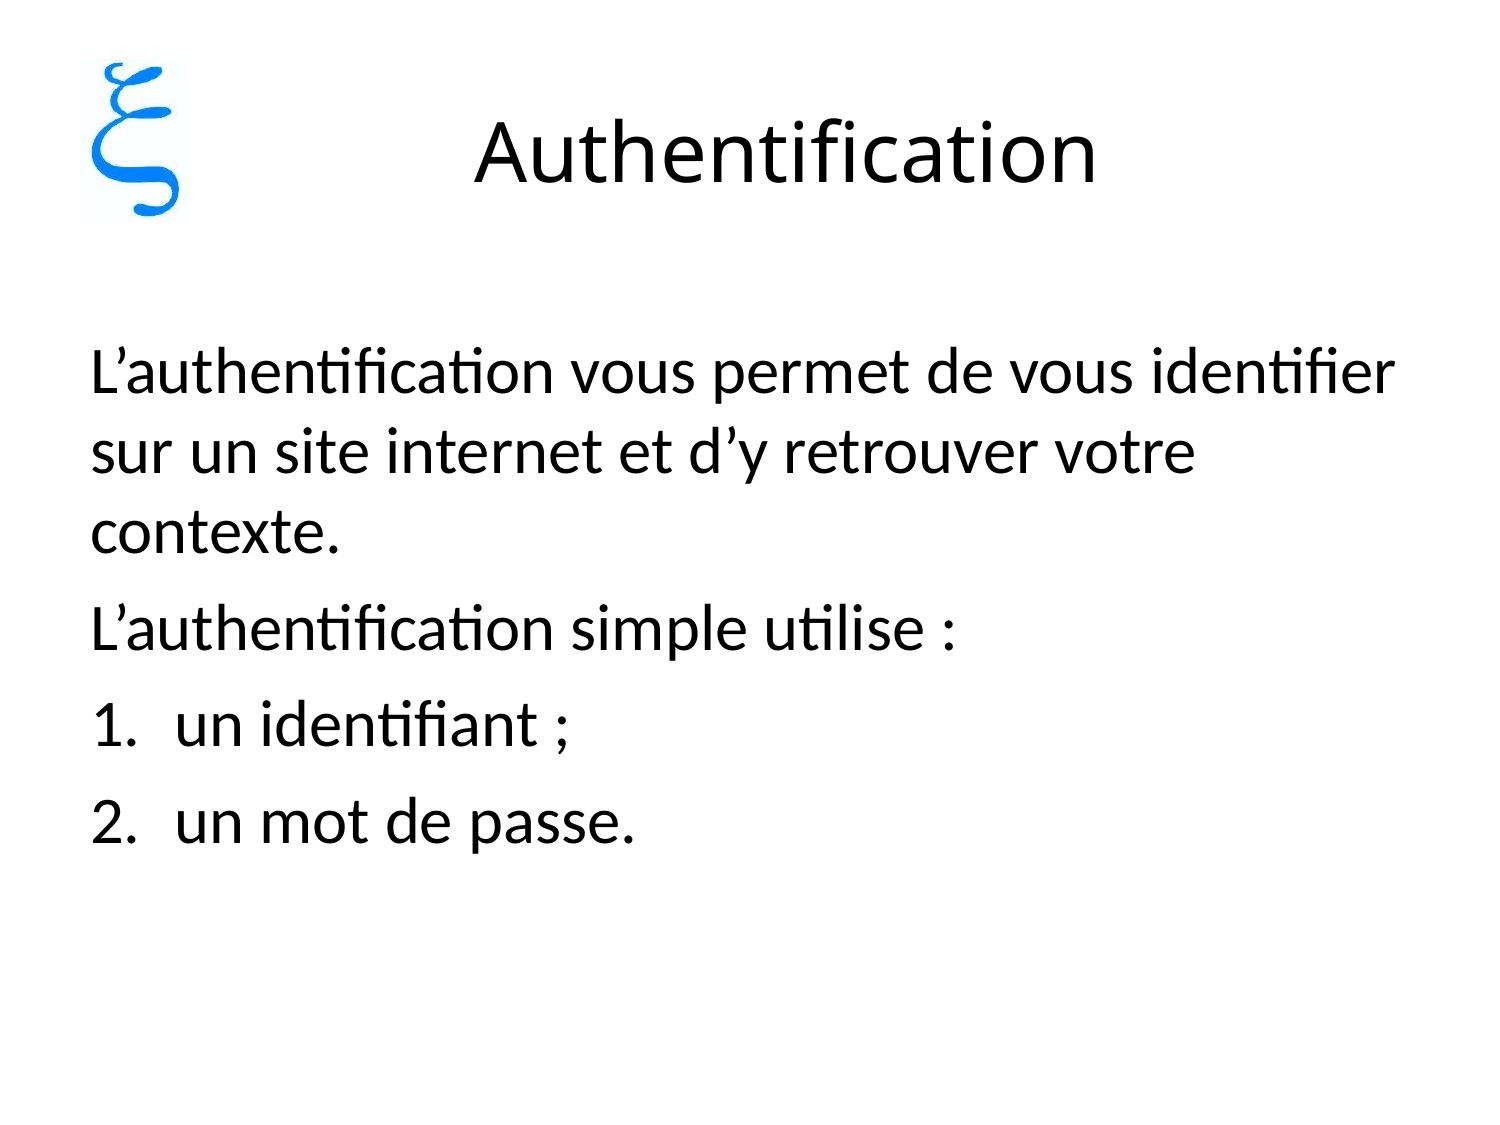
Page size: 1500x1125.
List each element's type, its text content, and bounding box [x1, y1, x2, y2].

picture [80, 58, 189, 223]
list L’authentification vous permet de vous identifier sur un site internet et d’y retrouver votre contexte. L’authentification simple utilise : un identifiant ; un mot de passe. [75, 318, 1426, 1006]
title Authentification [75, 19, 1426, 279]
